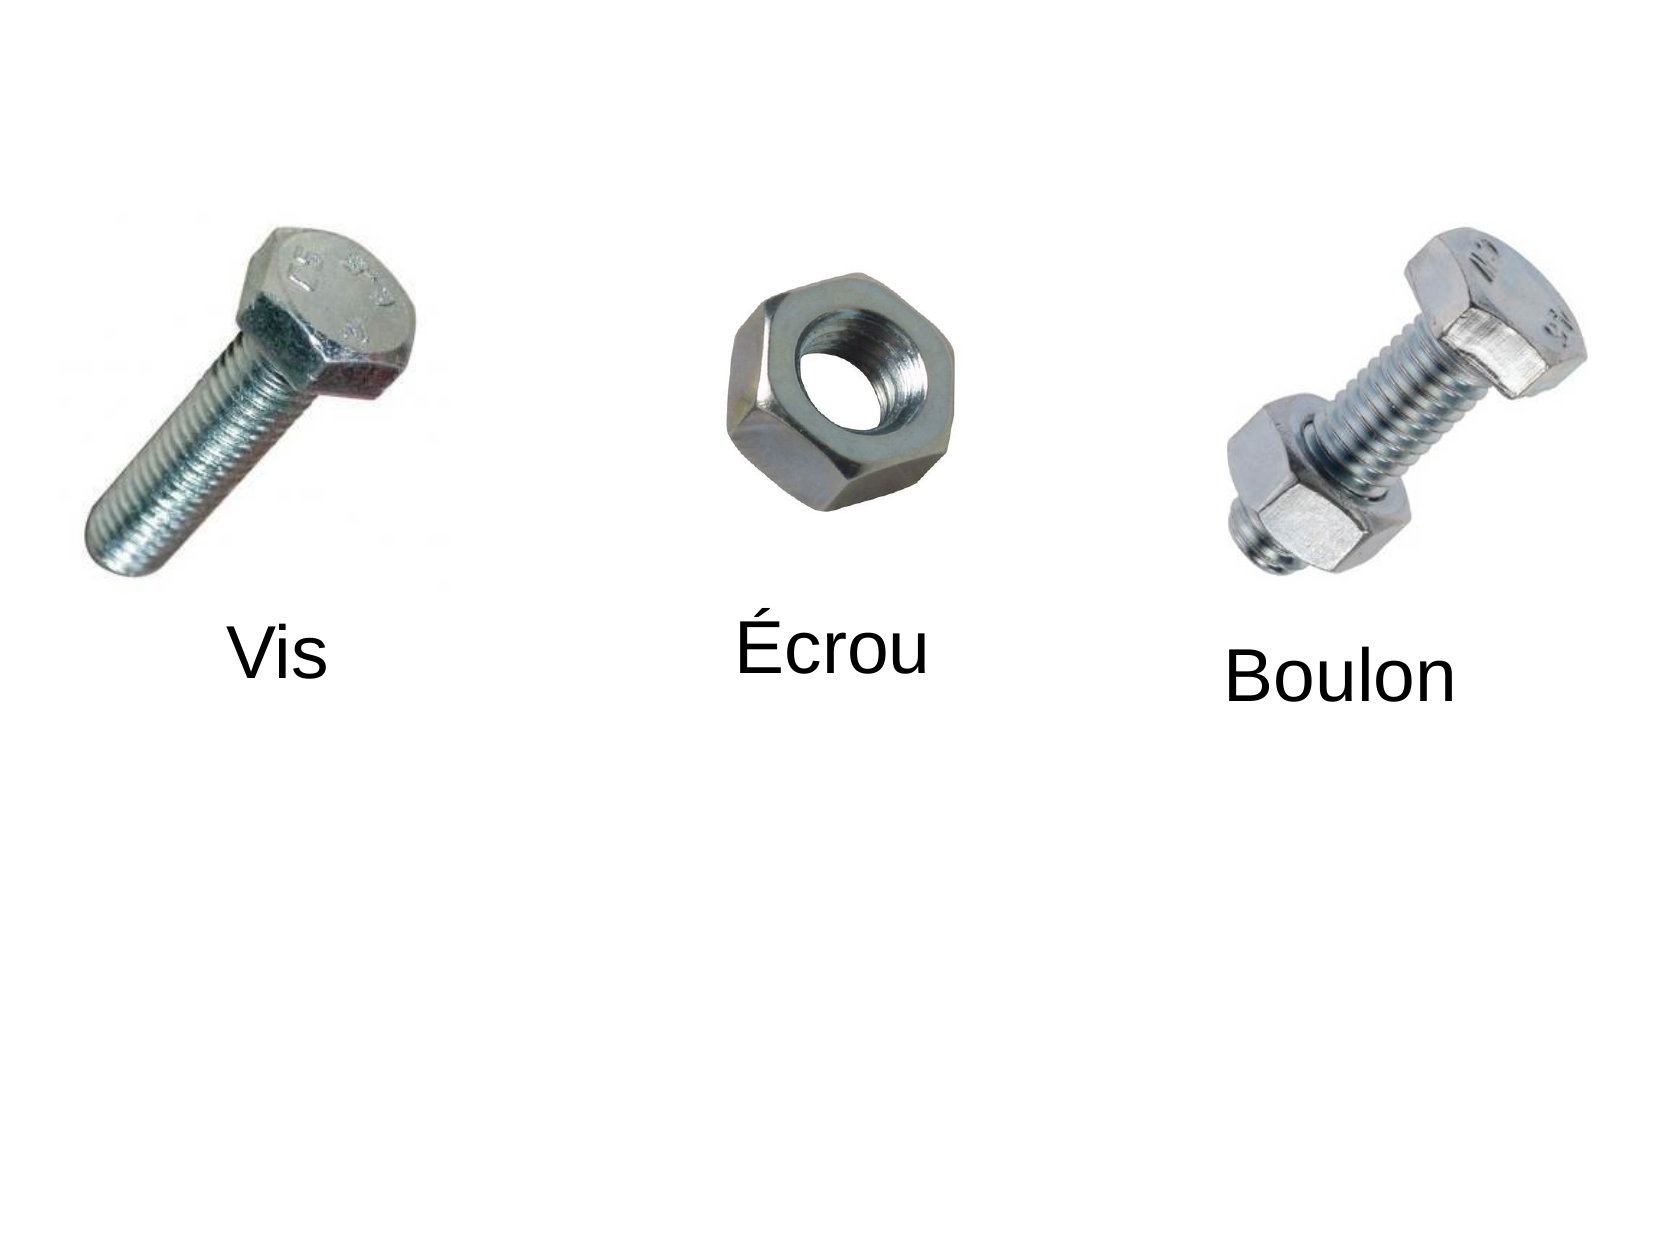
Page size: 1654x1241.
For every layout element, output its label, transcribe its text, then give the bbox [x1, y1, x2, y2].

text_box Vis [35, 602, 520, 702]
text_box Écrou [590, 598, 1075, 697]
text_box Boulon [1098, 625, 1583, 725]
picture [46, 201, 1588, 603]
